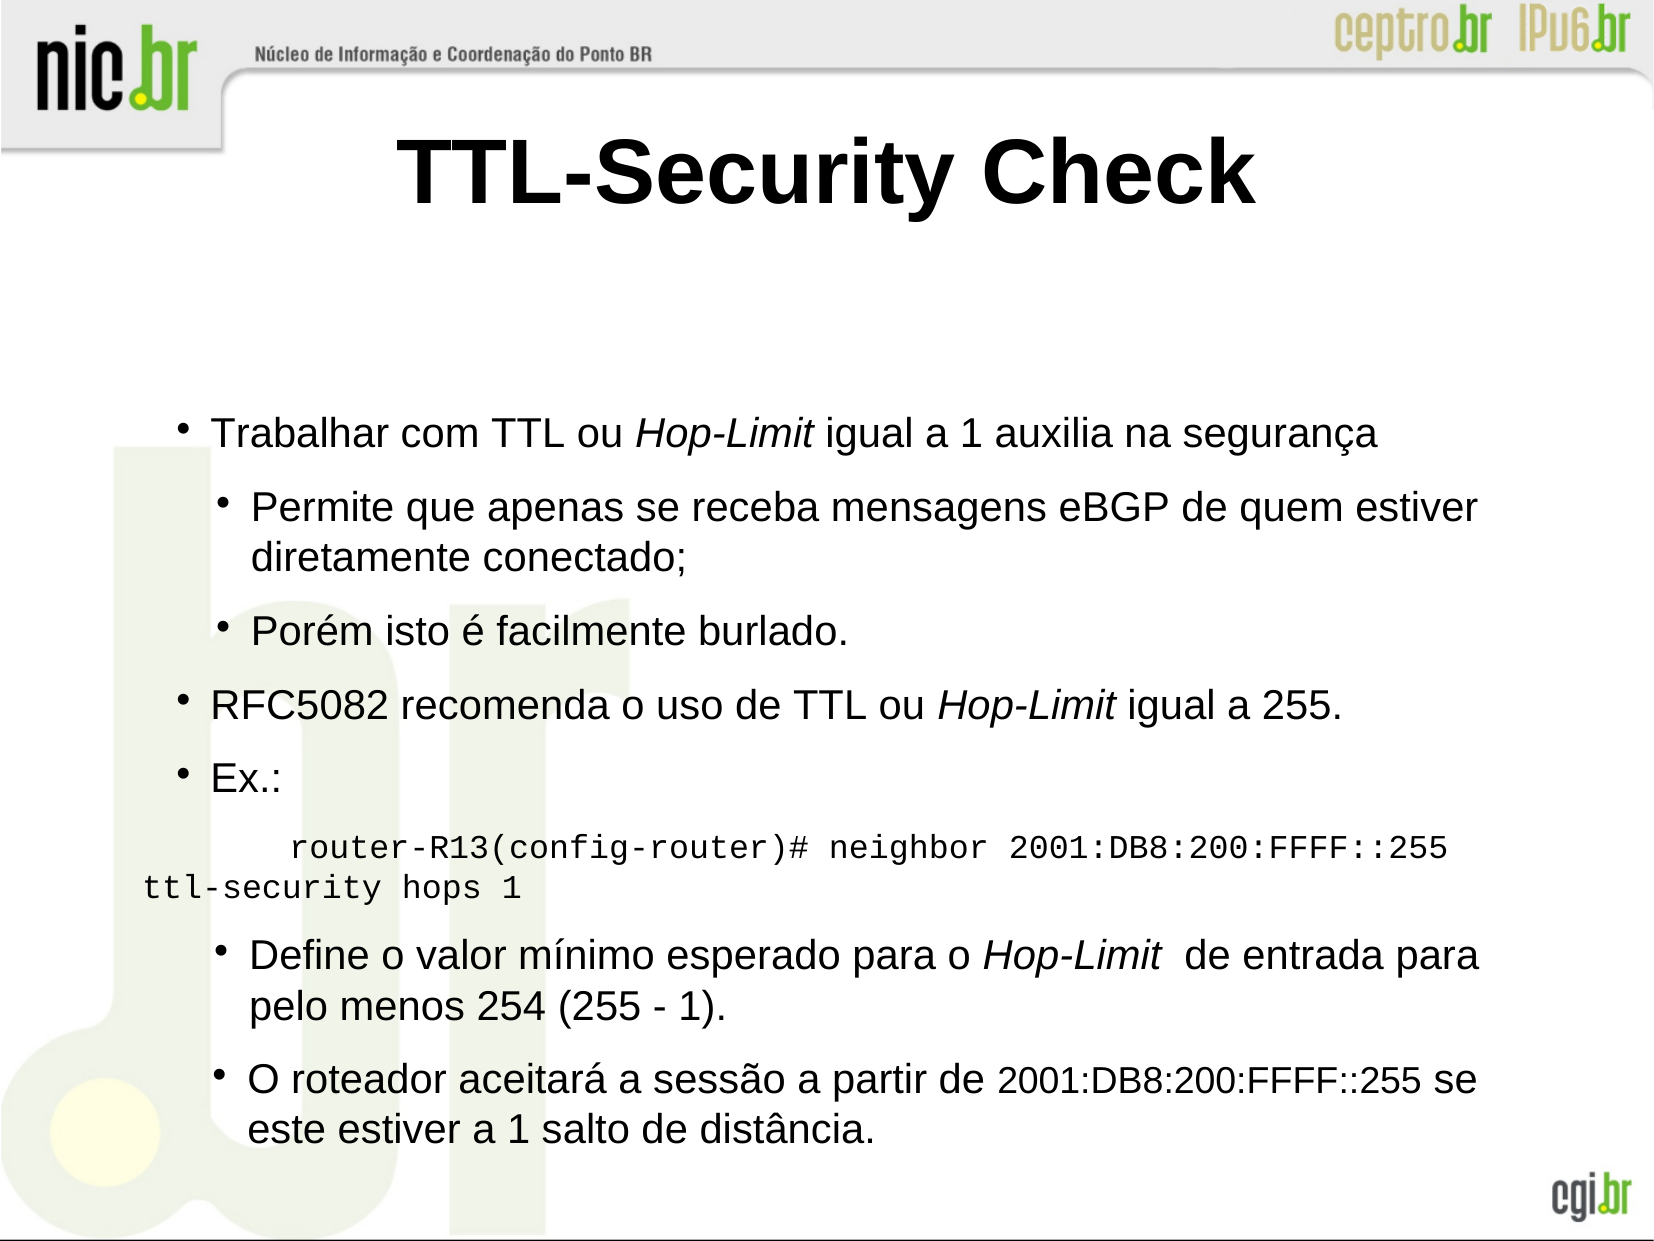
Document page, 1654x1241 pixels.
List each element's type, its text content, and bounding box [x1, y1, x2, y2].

text_box Trabalhar com TTL ou Hop-Limit igual a 1 auxilia na segurança Permite que apenas se receba mensagens eBGP de quem estiver diretamente conectado; Porém isto é facilmente burlado. RFC5082 recomenda o uso de TTL ou Hop-Limit igual a 255. Ex.: router-R13(config-router)# neighbor 2001:DB8:200:FFFF::255 ttl-security hops 1 Define o valor mínimo esperado para o Hop-Limit de entrada para pelo menos 254 (255 - 1). O roteador aceitará a sessão a partir de 2001:DB8:200:FFFF::255 se este estiver a 1 salto de distância. [127, 396, 1527, 537]
picture [0, 0, 1654, 1241]
text_box TTL-Security Check [88, 97, 1565, 216]
